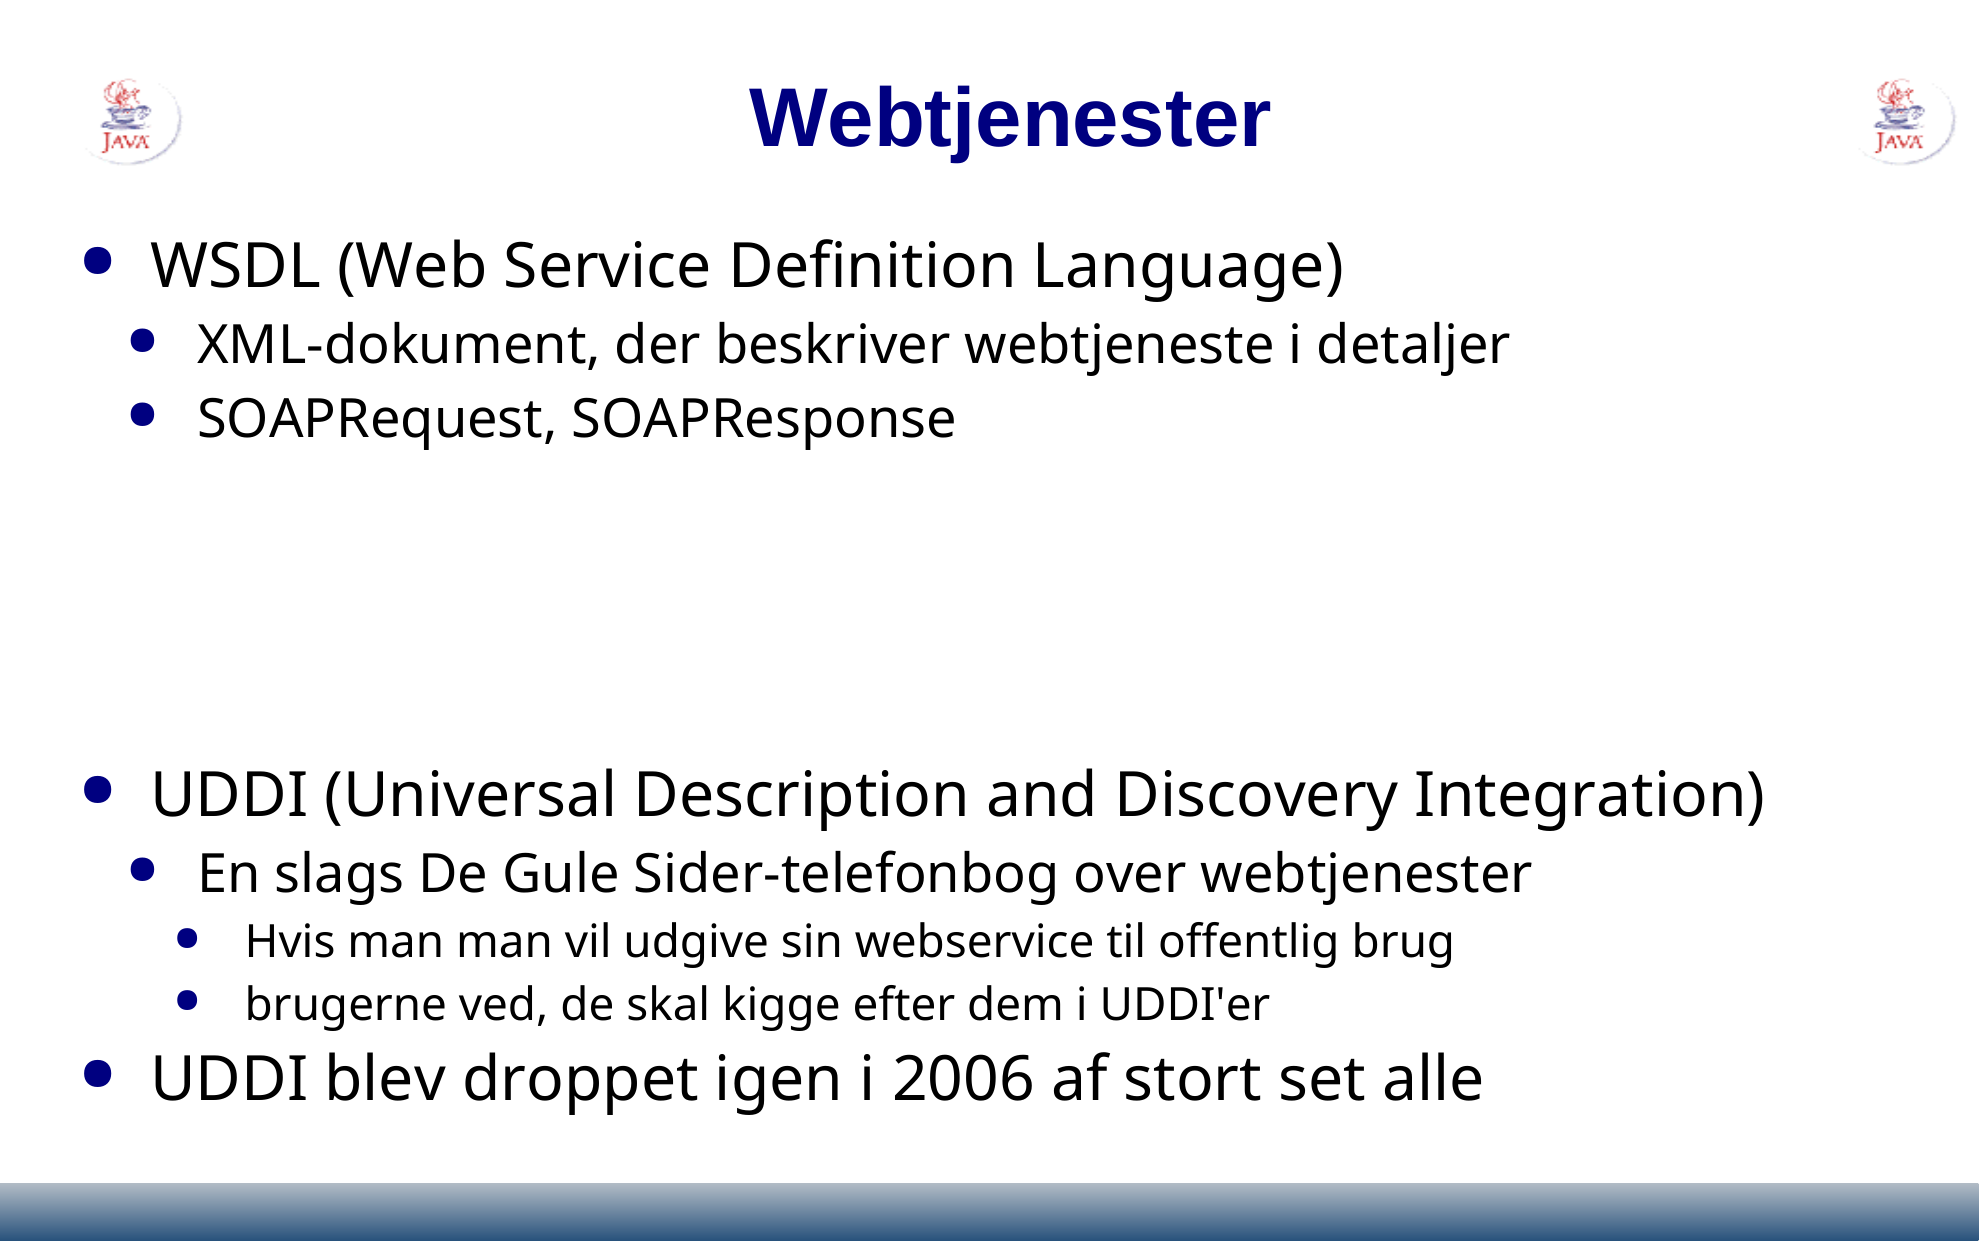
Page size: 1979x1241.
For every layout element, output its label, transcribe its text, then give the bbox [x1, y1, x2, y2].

title Webtjenester [186, 14, 1835, 220]
list WSDL (Web Service Definition Language) XML-dokument, der beskriver webtjeneste i detaljer SOAPRequest, SOAPResponse UDDI (Universal Description and Discovery Integration) En slags De Gule Sider-telefonbog over webtjenester Hvis man man vil udgive sin webservice til offentlig brug brugerne ved, de skal kigge efter dem i UDDI'er UDDI blev droppet igen i 2006 af stort set alle [67, 220, 1905, 1160]
picture [69, 71, 186, 169]
picture [1842, 71, 1961, 169]
